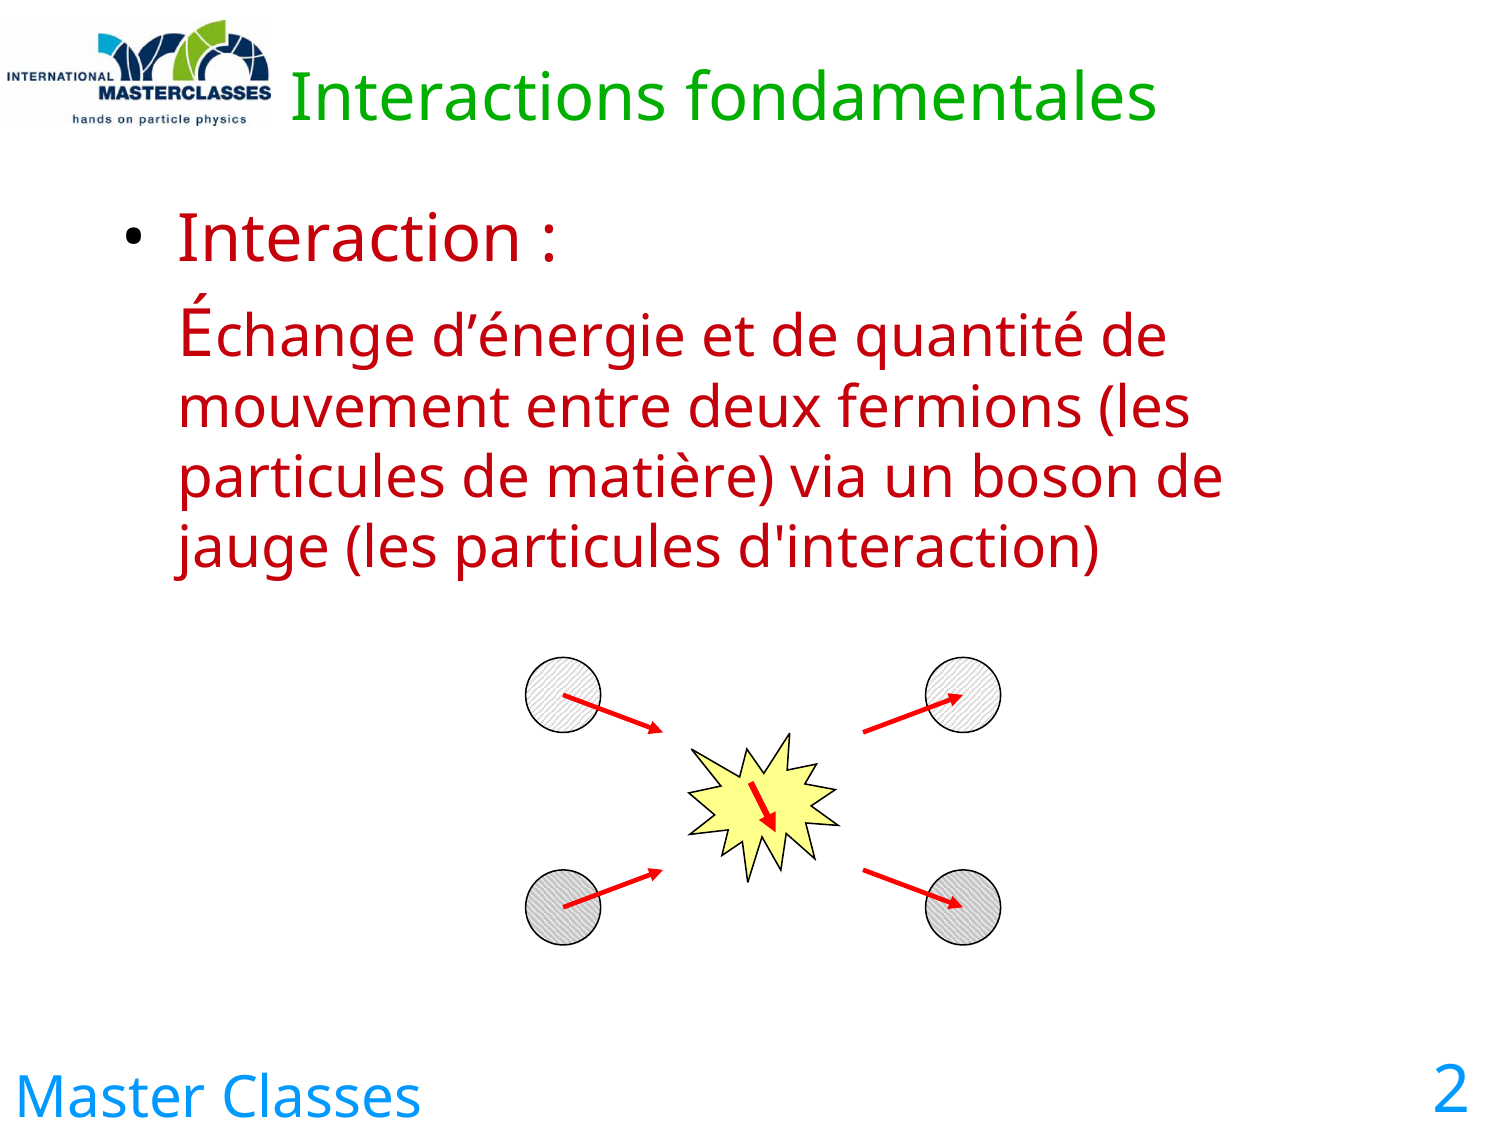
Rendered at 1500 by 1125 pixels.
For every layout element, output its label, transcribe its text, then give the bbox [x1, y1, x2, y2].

title Interactions fondamentales [187, 0, 1263, 187]
text_box [925, 657, 1001, 733]
text_box [688, 733, 839, 883]
picture [2, 10, 187, 130]
text_box [925, 869, 1001, 945]
text_box [525, 657, 601, 733]
text_box [525, 869, 601, 945]
list Interaction : Échange d’énergie et de quantité de mouvement entre deux fermions (les particules de matière) via un boson de jauge (les particules d'interaction) [106, 187, 1382, 863]
